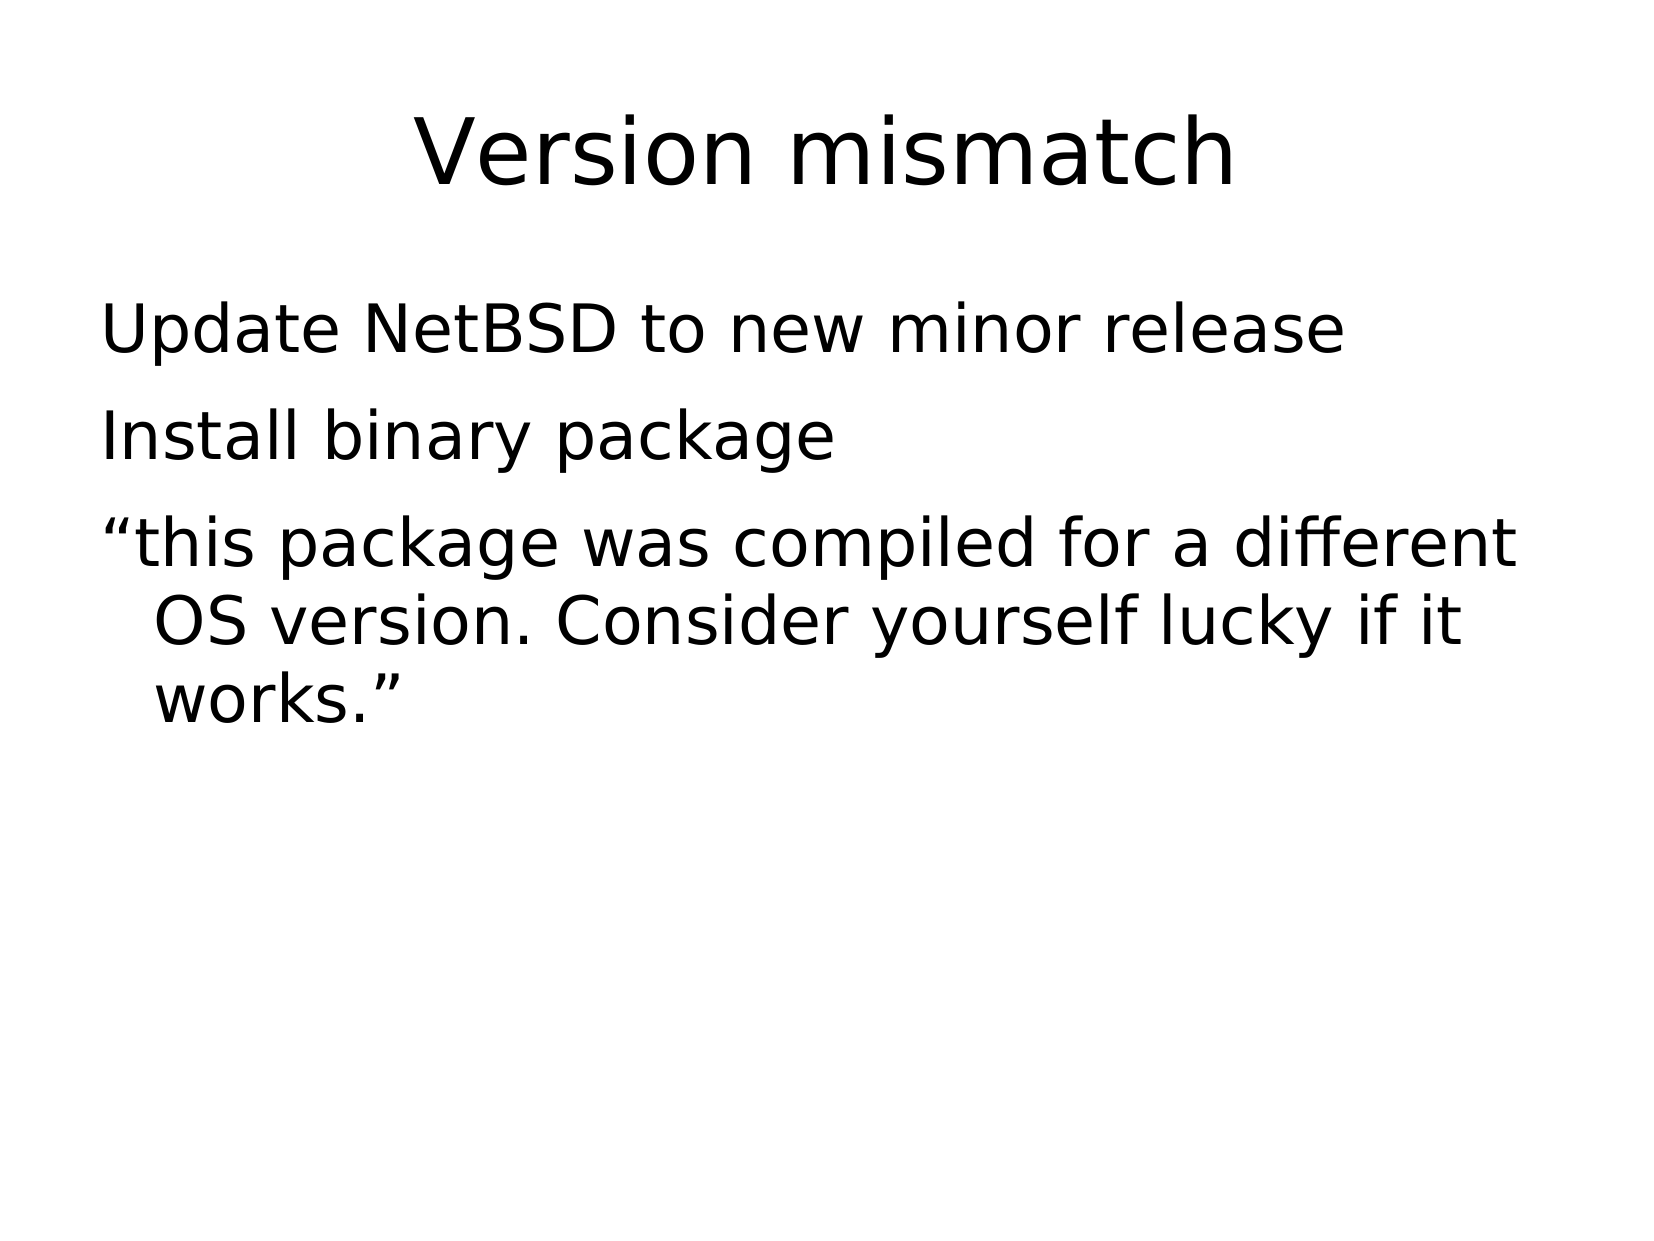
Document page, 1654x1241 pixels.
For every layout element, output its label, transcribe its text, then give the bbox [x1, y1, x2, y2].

title Version mismatch [82, 56, 1571, 250]
list Update NetBSD to new minor release Install binary package “this package was compiled for a different OS version. Consider yourself lucky if it works.” [82, 290, 1571, 1094]
